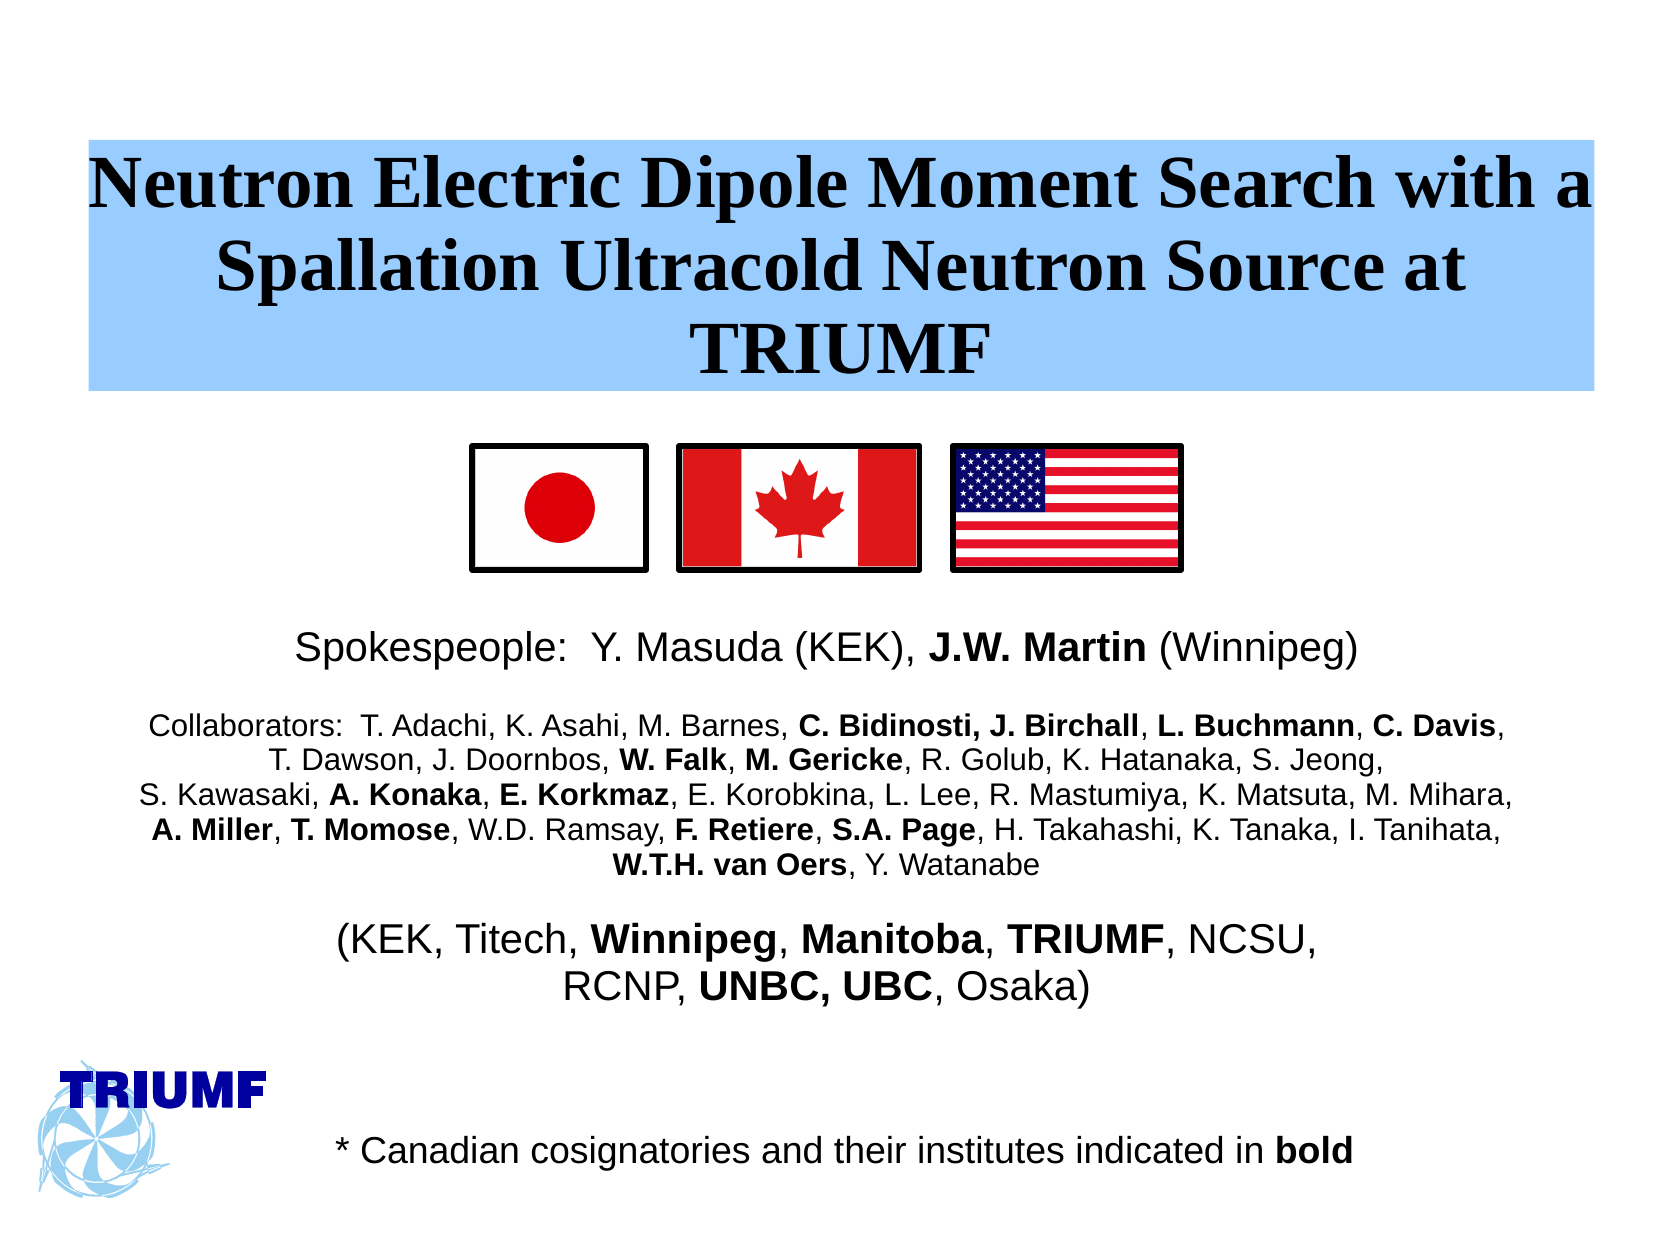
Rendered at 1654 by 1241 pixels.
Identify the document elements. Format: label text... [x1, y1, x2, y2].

title Neutron Electric Dipole Moment Search with a Spallation Ultracold Neutron Source at TRIUMF [88, 139, 1595, 391]
picture [955, 448, 1179, 567]
picture [475, 448, 644, 567]
picture [37, 1059, 266, 1199]
text_box Spokespeople: Y. Masuda (KEK), J.W. Martin (Winnipeg) [428, 619, 1226, 676]
text_box * Canadian cosignatories and their institutes indicated in bold [320, 1122, 1369, 1186]
picture [682, 448, 917, 567]
subtitle Collaborators: T. Adachi, K. Asahi, M. Barnes, C. Bidinosti, J. Birchall, L. Buchmann, C. Davis, T. Dawson, J. Doornbos, W. Falk, M. Gericke, R. Golub, K. Hatanaka, S. Jeong, S. Kawasaki, A. Konaka, E. Korkmaz, E. Korobkina, L. Lee, R. Mastumiya, K. Matsuta, M. Mihara, A. Miller, T. Momose, W.D. Ramsay, F. Retiere, S.A. Page, H. Takahashi, K. Tanaka, I. Tanihata, W.T.H. van Oers, Y. Watanabe (KEK, Titech, Winnipeg, Manitoba, TRIUMF, NCSU, RCNP, UNBC, UBC, Osaka) [88, 683, 1565, 1034]
